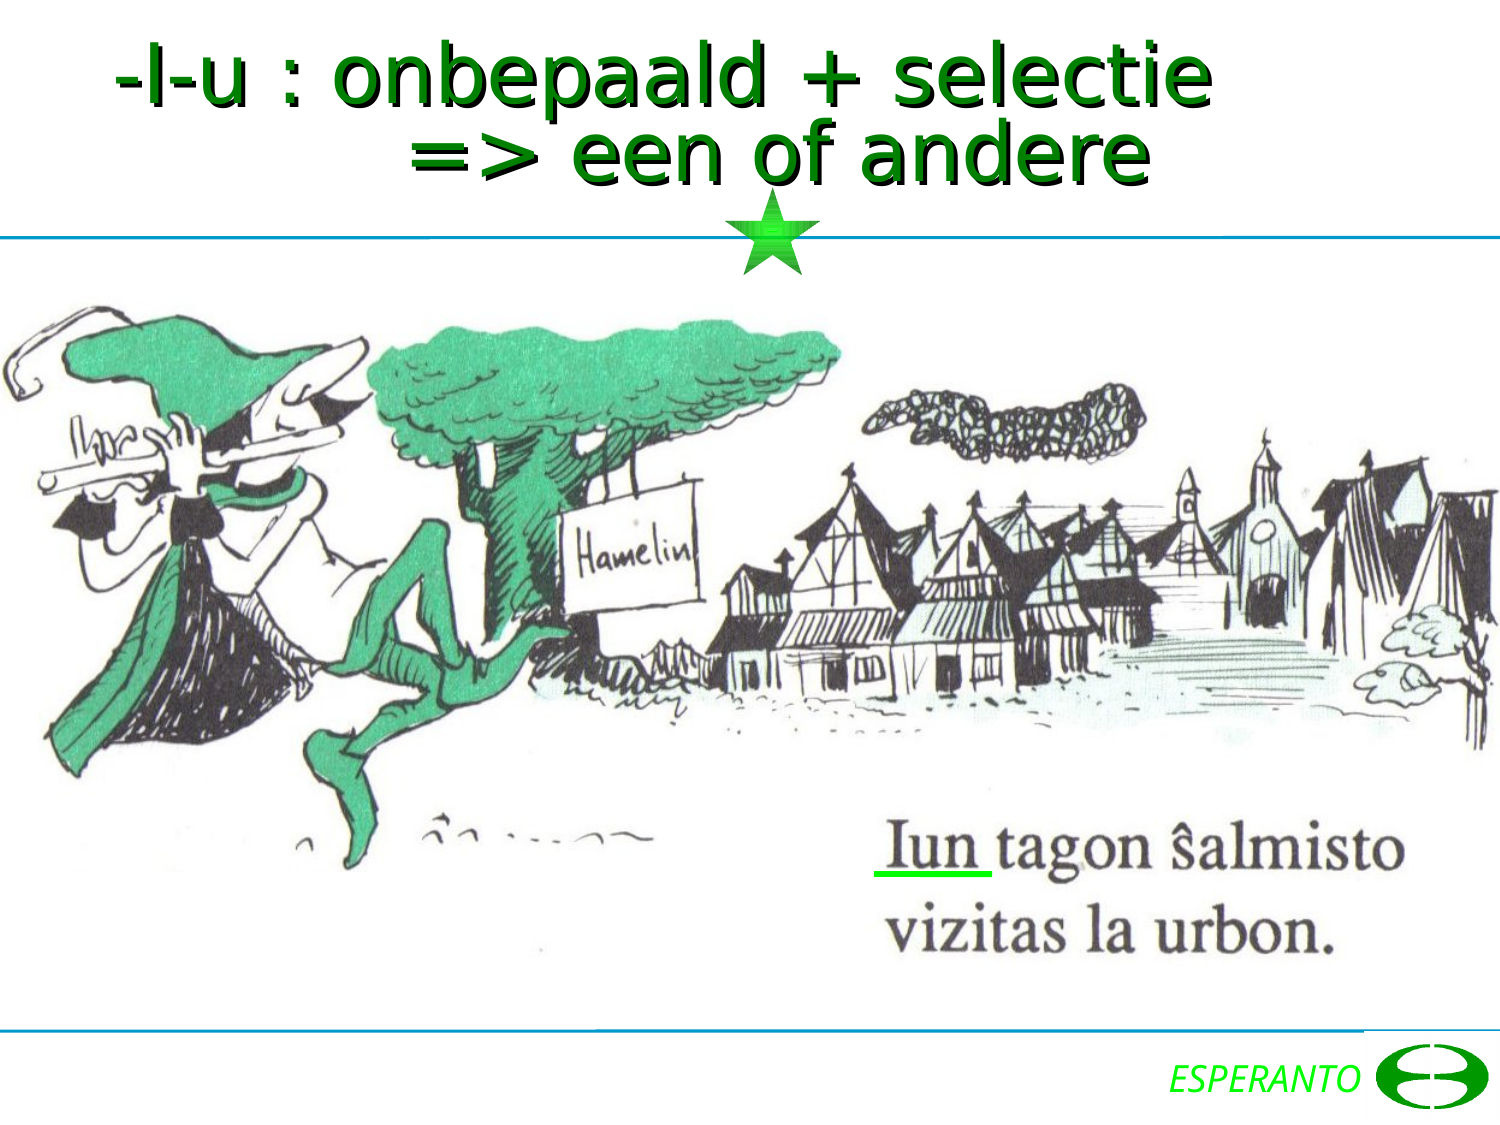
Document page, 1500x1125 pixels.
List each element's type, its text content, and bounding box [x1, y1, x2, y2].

picture [1364, 1032, 1500, 1122]
title -I-u : onbepaald + selectie => een of andere [112, 0, 1448, 239]
picture [0, 295, 1500, 966]
